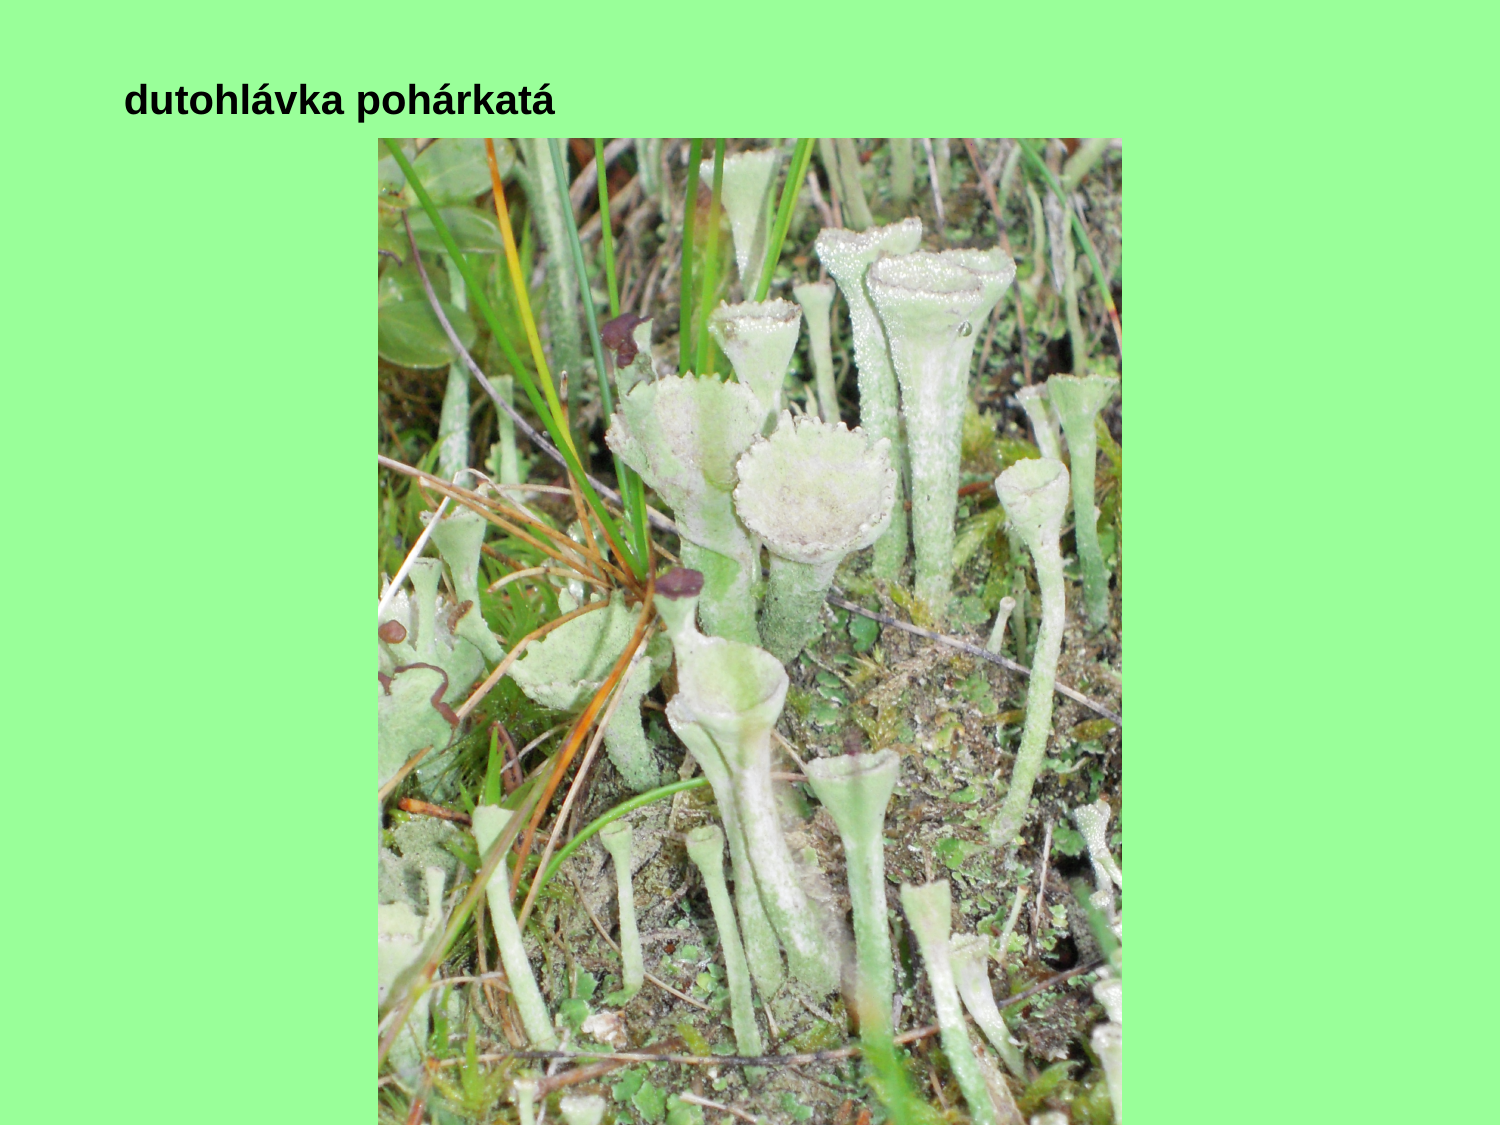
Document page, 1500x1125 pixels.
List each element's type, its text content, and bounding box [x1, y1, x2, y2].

text_box dutohlávka pohárkatá [108, 65, 570, 131]
picture [378, 138, 1122, 1125]
